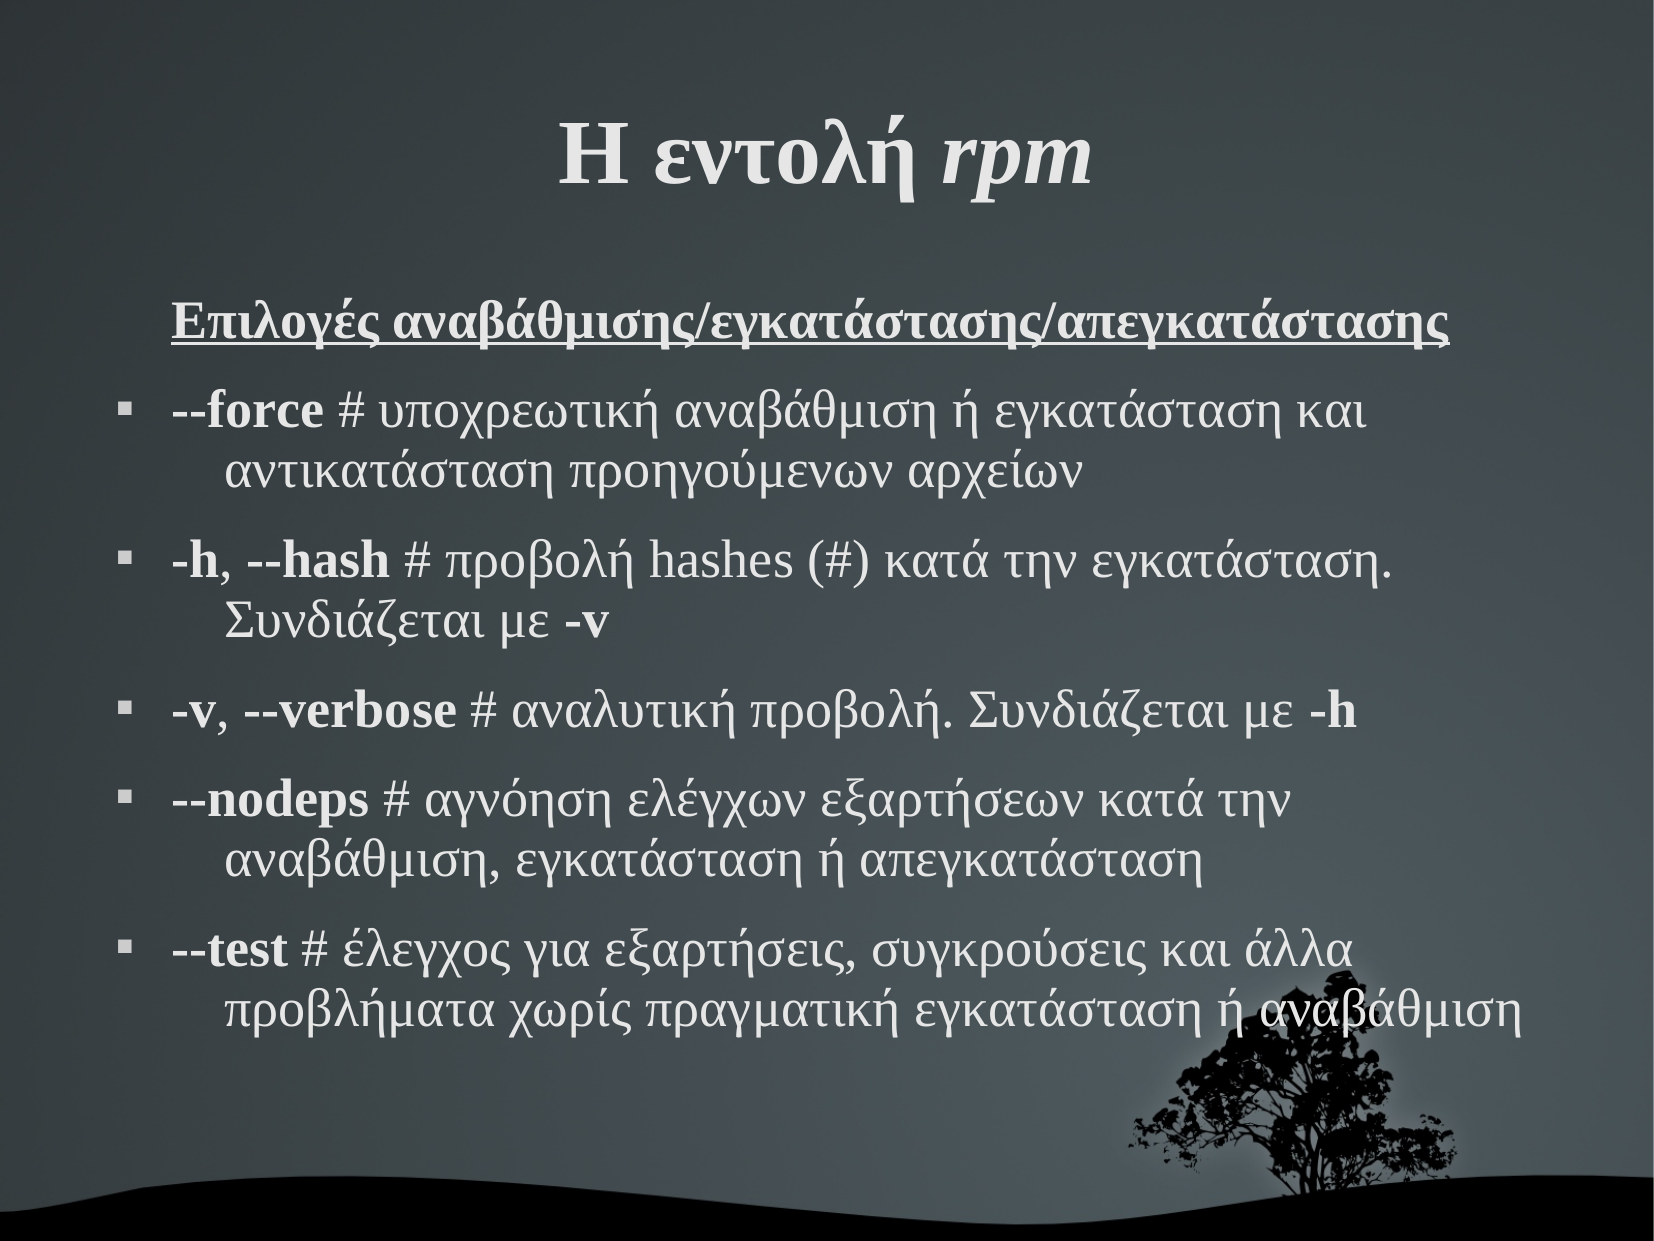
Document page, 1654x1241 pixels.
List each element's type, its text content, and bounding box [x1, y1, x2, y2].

title Η εντολή rpm [82, 49, 1571, 257]
picture [0, 0, 1654, 1241]
list Επιλογές αναβάθμισης/εγκατάστασης/απεγκατάστασης --force # υποχρεωτική αναβάθμιση ή εγκατάσταση και αντικατάσταση προηγούμενων αρχείων -h, --hash # προβολή hashes (#) κατά την εγκατάσταση. Συνδιάζεται με -v -v, --verbose # αναλυτική προβολή. Συνδιάζεται με -h --nodeps # αγνόηση ελέγχων εξαρτήσεων κατά την αναβάθμιση, εγκατάσταση ή απεγκατάσταση --test # έλεγχος για εξαρτήσεις, συγκρούσεις και άλλα προβλήματα χωρίς πραγματική εγκατάσταση ή αναβάθμιση [82, 290, 1571, 1130]
